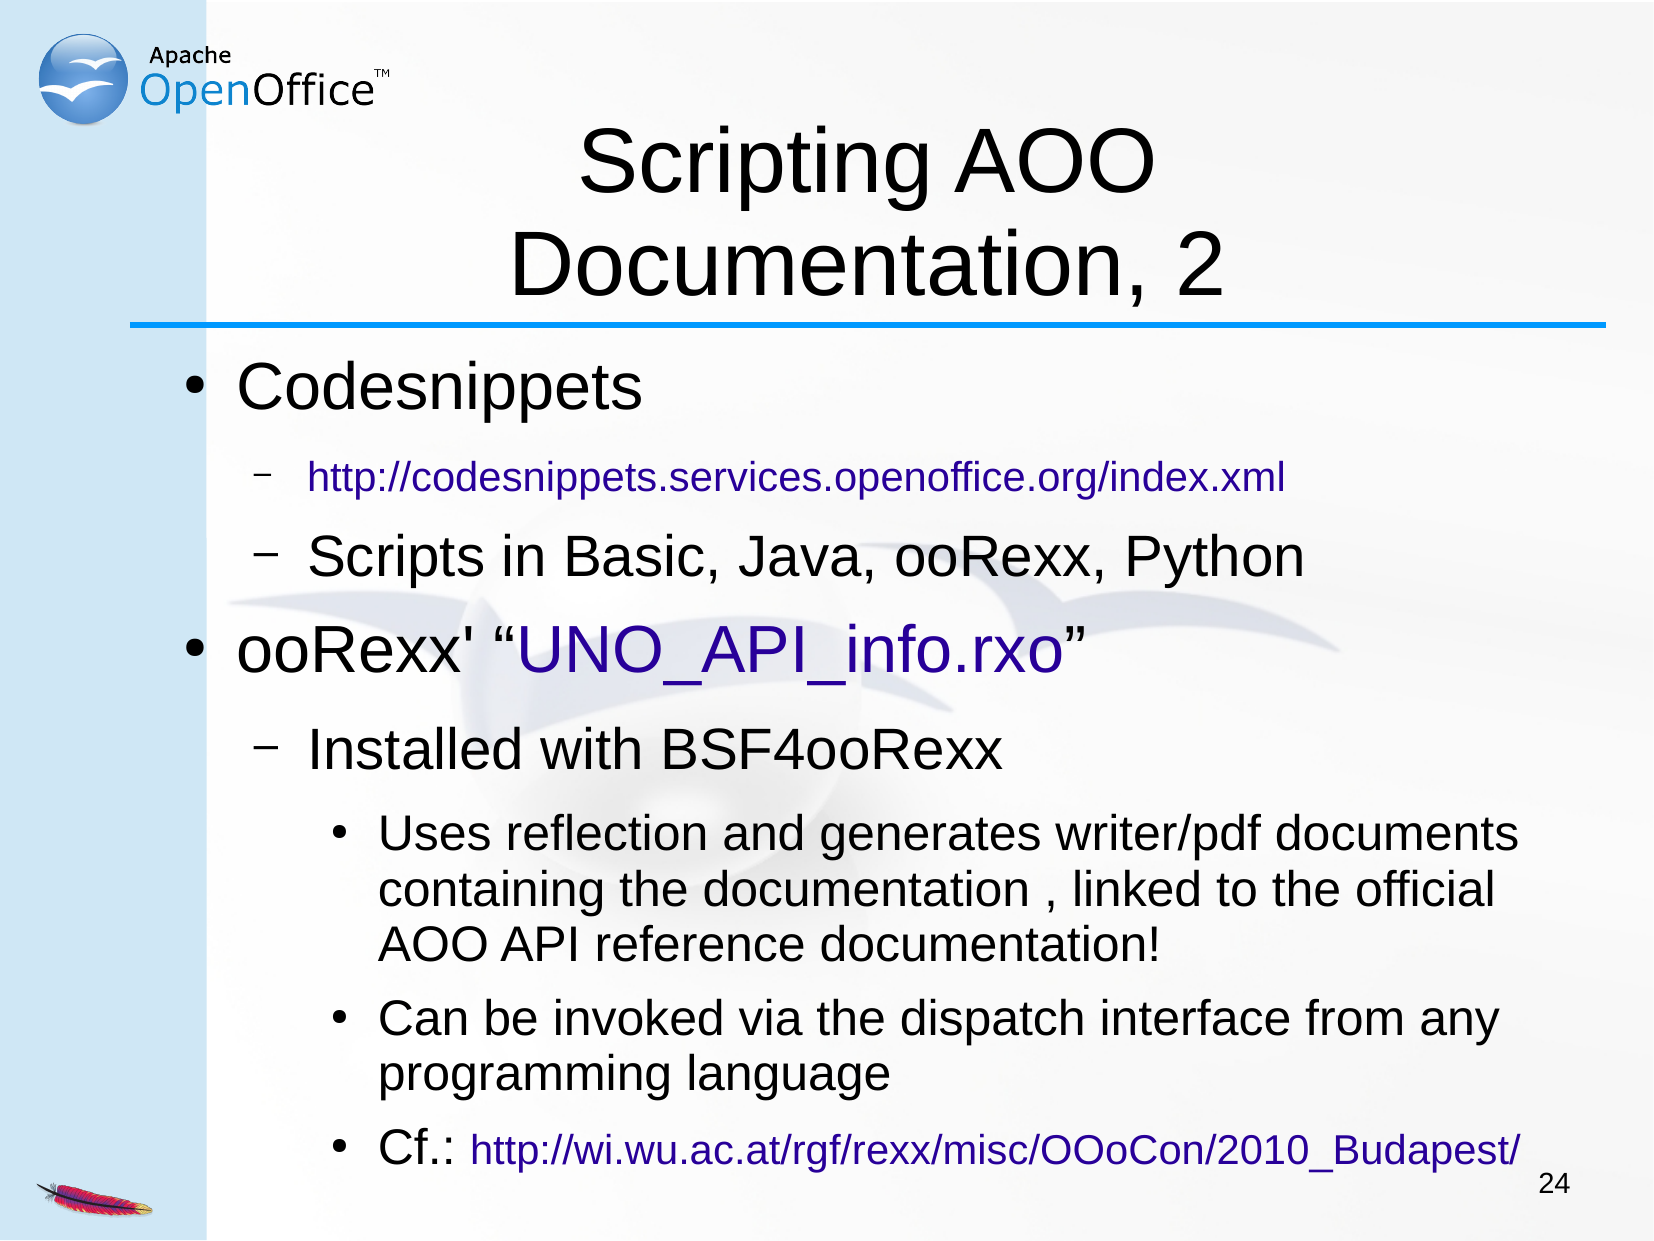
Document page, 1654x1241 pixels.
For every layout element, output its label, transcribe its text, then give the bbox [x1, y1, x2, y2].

picture [35, 2, 1654, 1241]
picture [35, 1181, 154, 1219]
picture [1558, 1177, 1564, 1186]
title Scripting AOO Documentation, 2 [165, 108, 1571, 316]
list Codesnippets http://codesnippets.services.openoffice.org/index.xml Scripts in Basic, Java, ooRexx, Python ooRexx' “UNO_API_info.rxo” Installed with BSF4ooRexx Uses reflection and generates writer/pdf documents containing the documentation , linked to the official AOO API reference documentation! Can be invoked via the dispatch interface from any programming language Cf.: http://wi.wu.ac.at/rgf/rexx/misc/OOoCon/2010_Budapest/ [165, 349, 1571, 1175]
